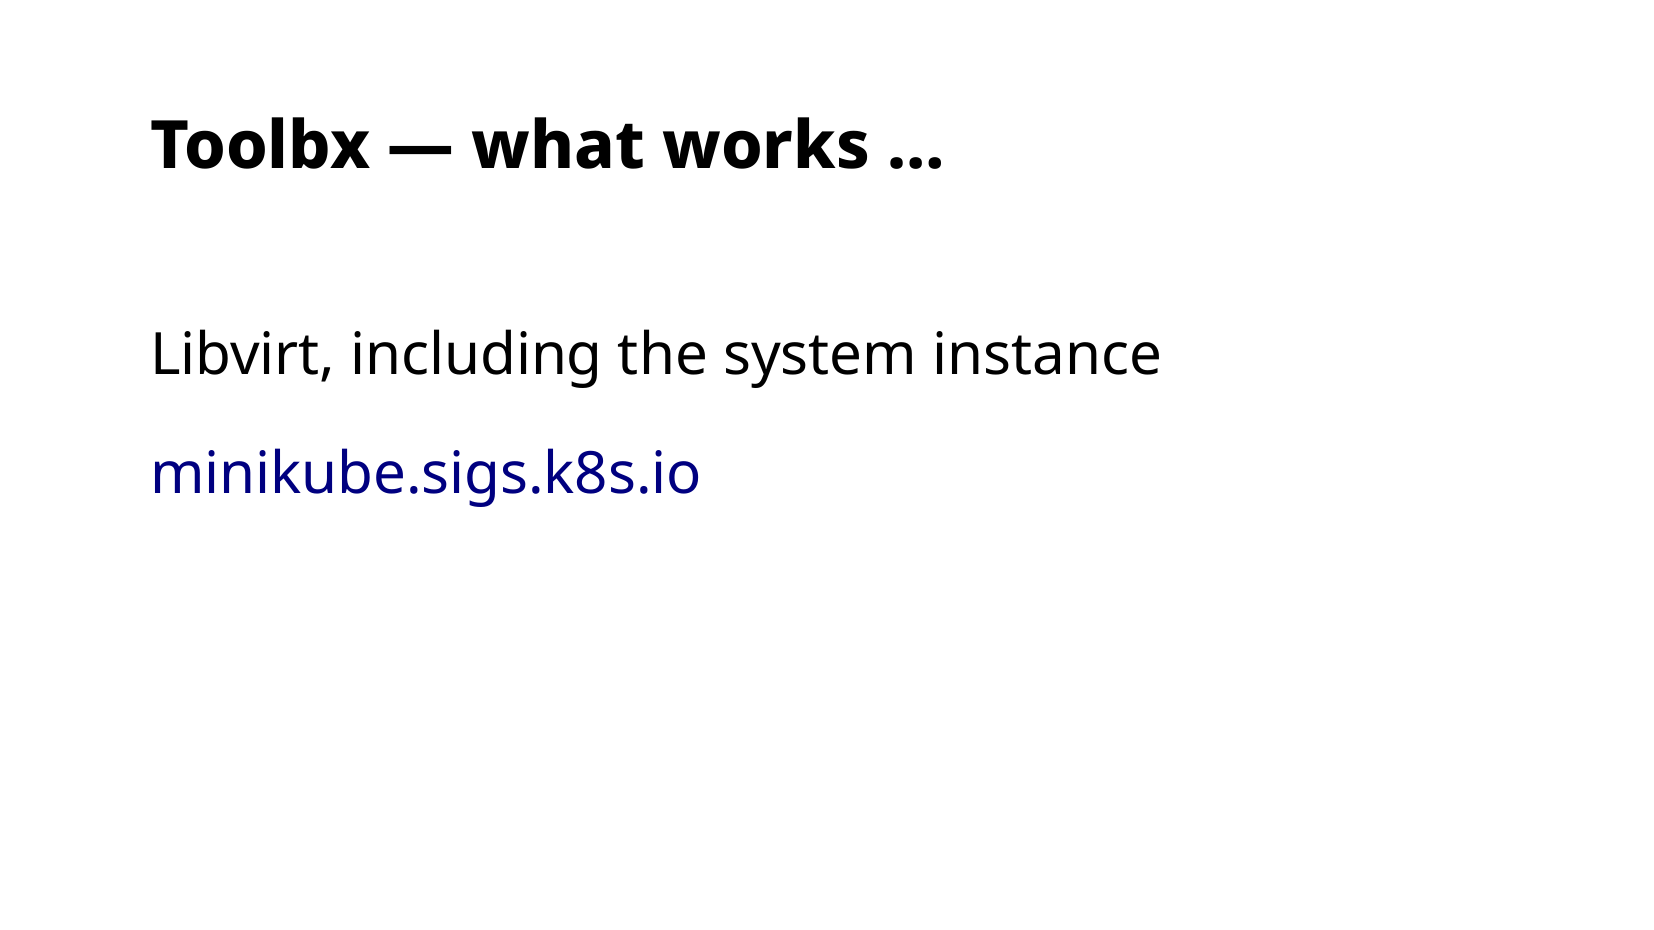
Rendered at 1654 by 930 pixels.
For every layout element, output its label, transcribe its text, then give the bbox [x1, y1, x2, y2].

subtitle Libvirt, including the system instance minikube.sigs.k8s.io [150, 272, 1501, 812]
title Toolbx — what works … [150, 107, 1501, 188]
